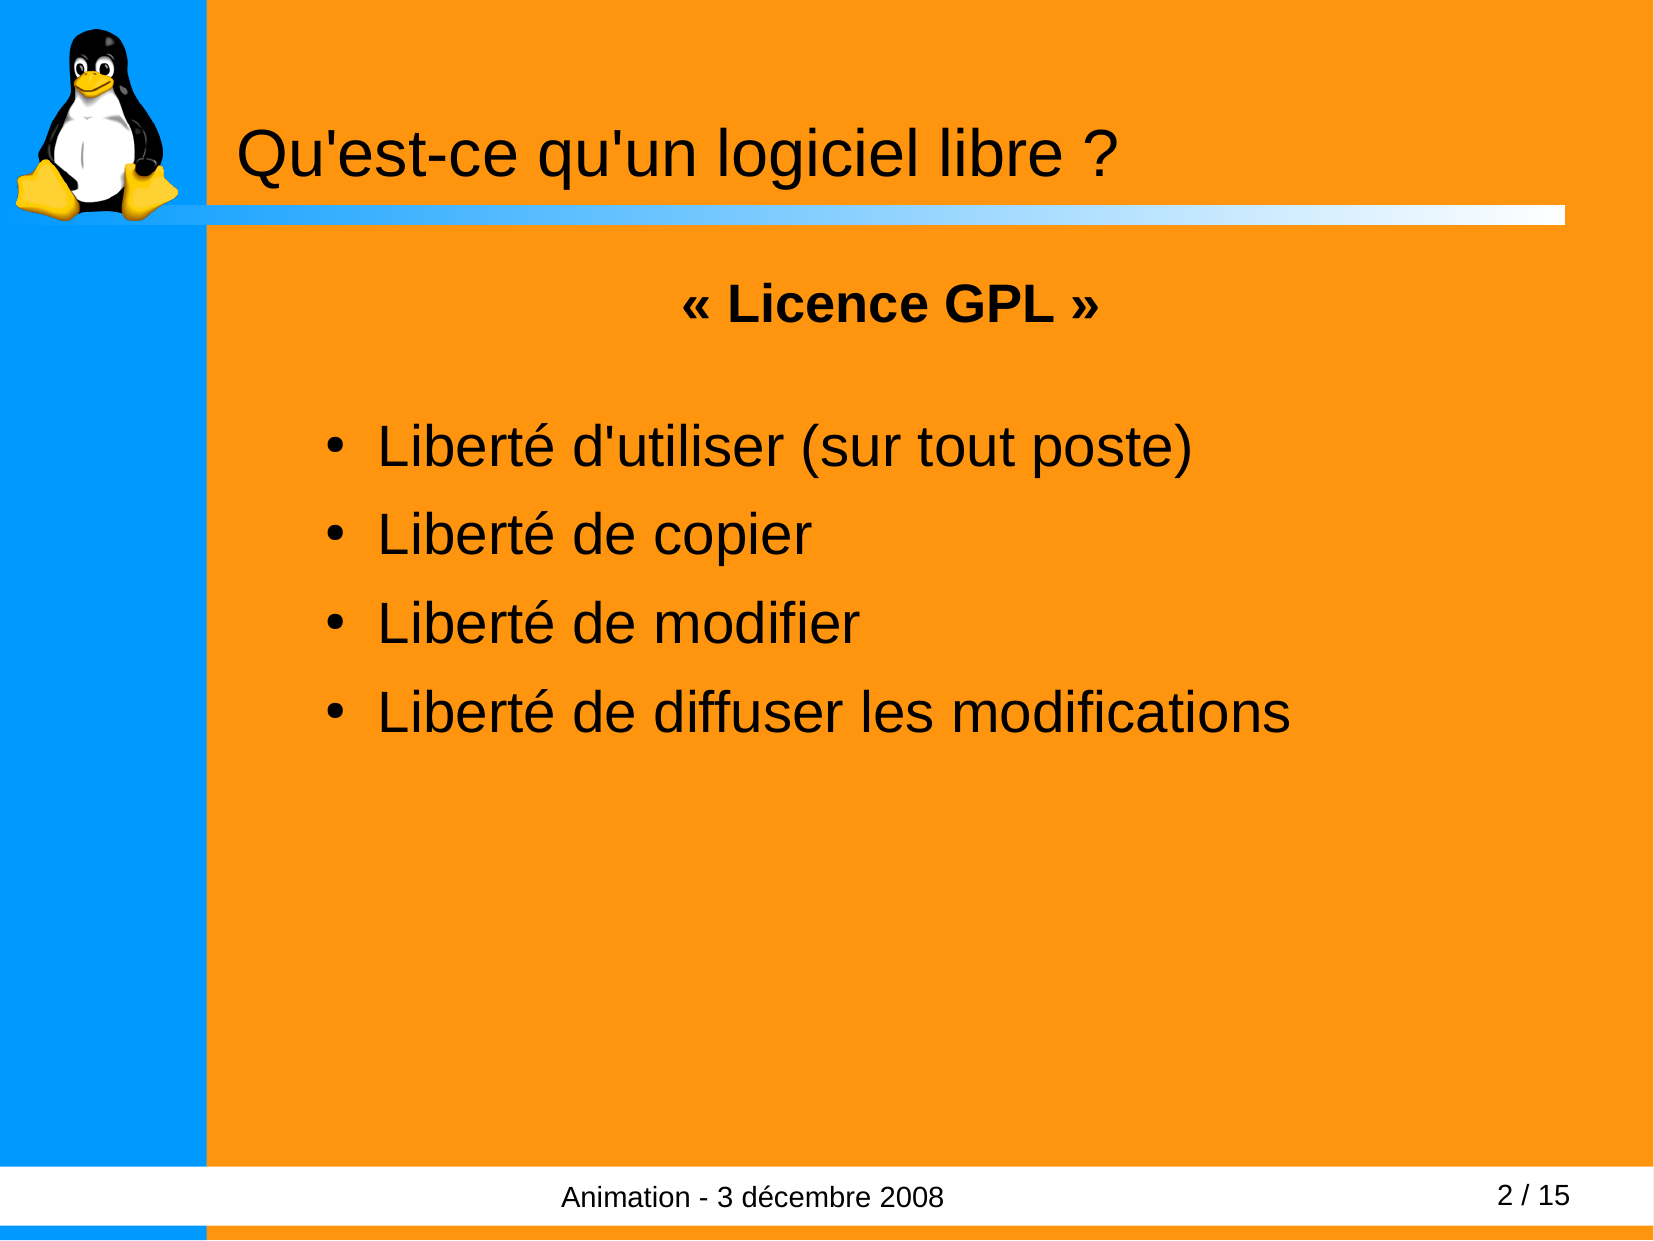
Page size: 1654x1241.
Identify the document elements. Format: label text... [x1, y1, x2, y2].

title Qu'est-ce qu'un logiciel libre ? [236, 49, 1571, 257]
text_box « Licence GPL » [442, 265, 1270, 342]
picture [16, 29, 178, 221]
list Liberté d'utiliser (sur tout poste) Liberté de copier Liberté de modifier Liberté de diffuser les modifications [236, 413, 1571, 945]
